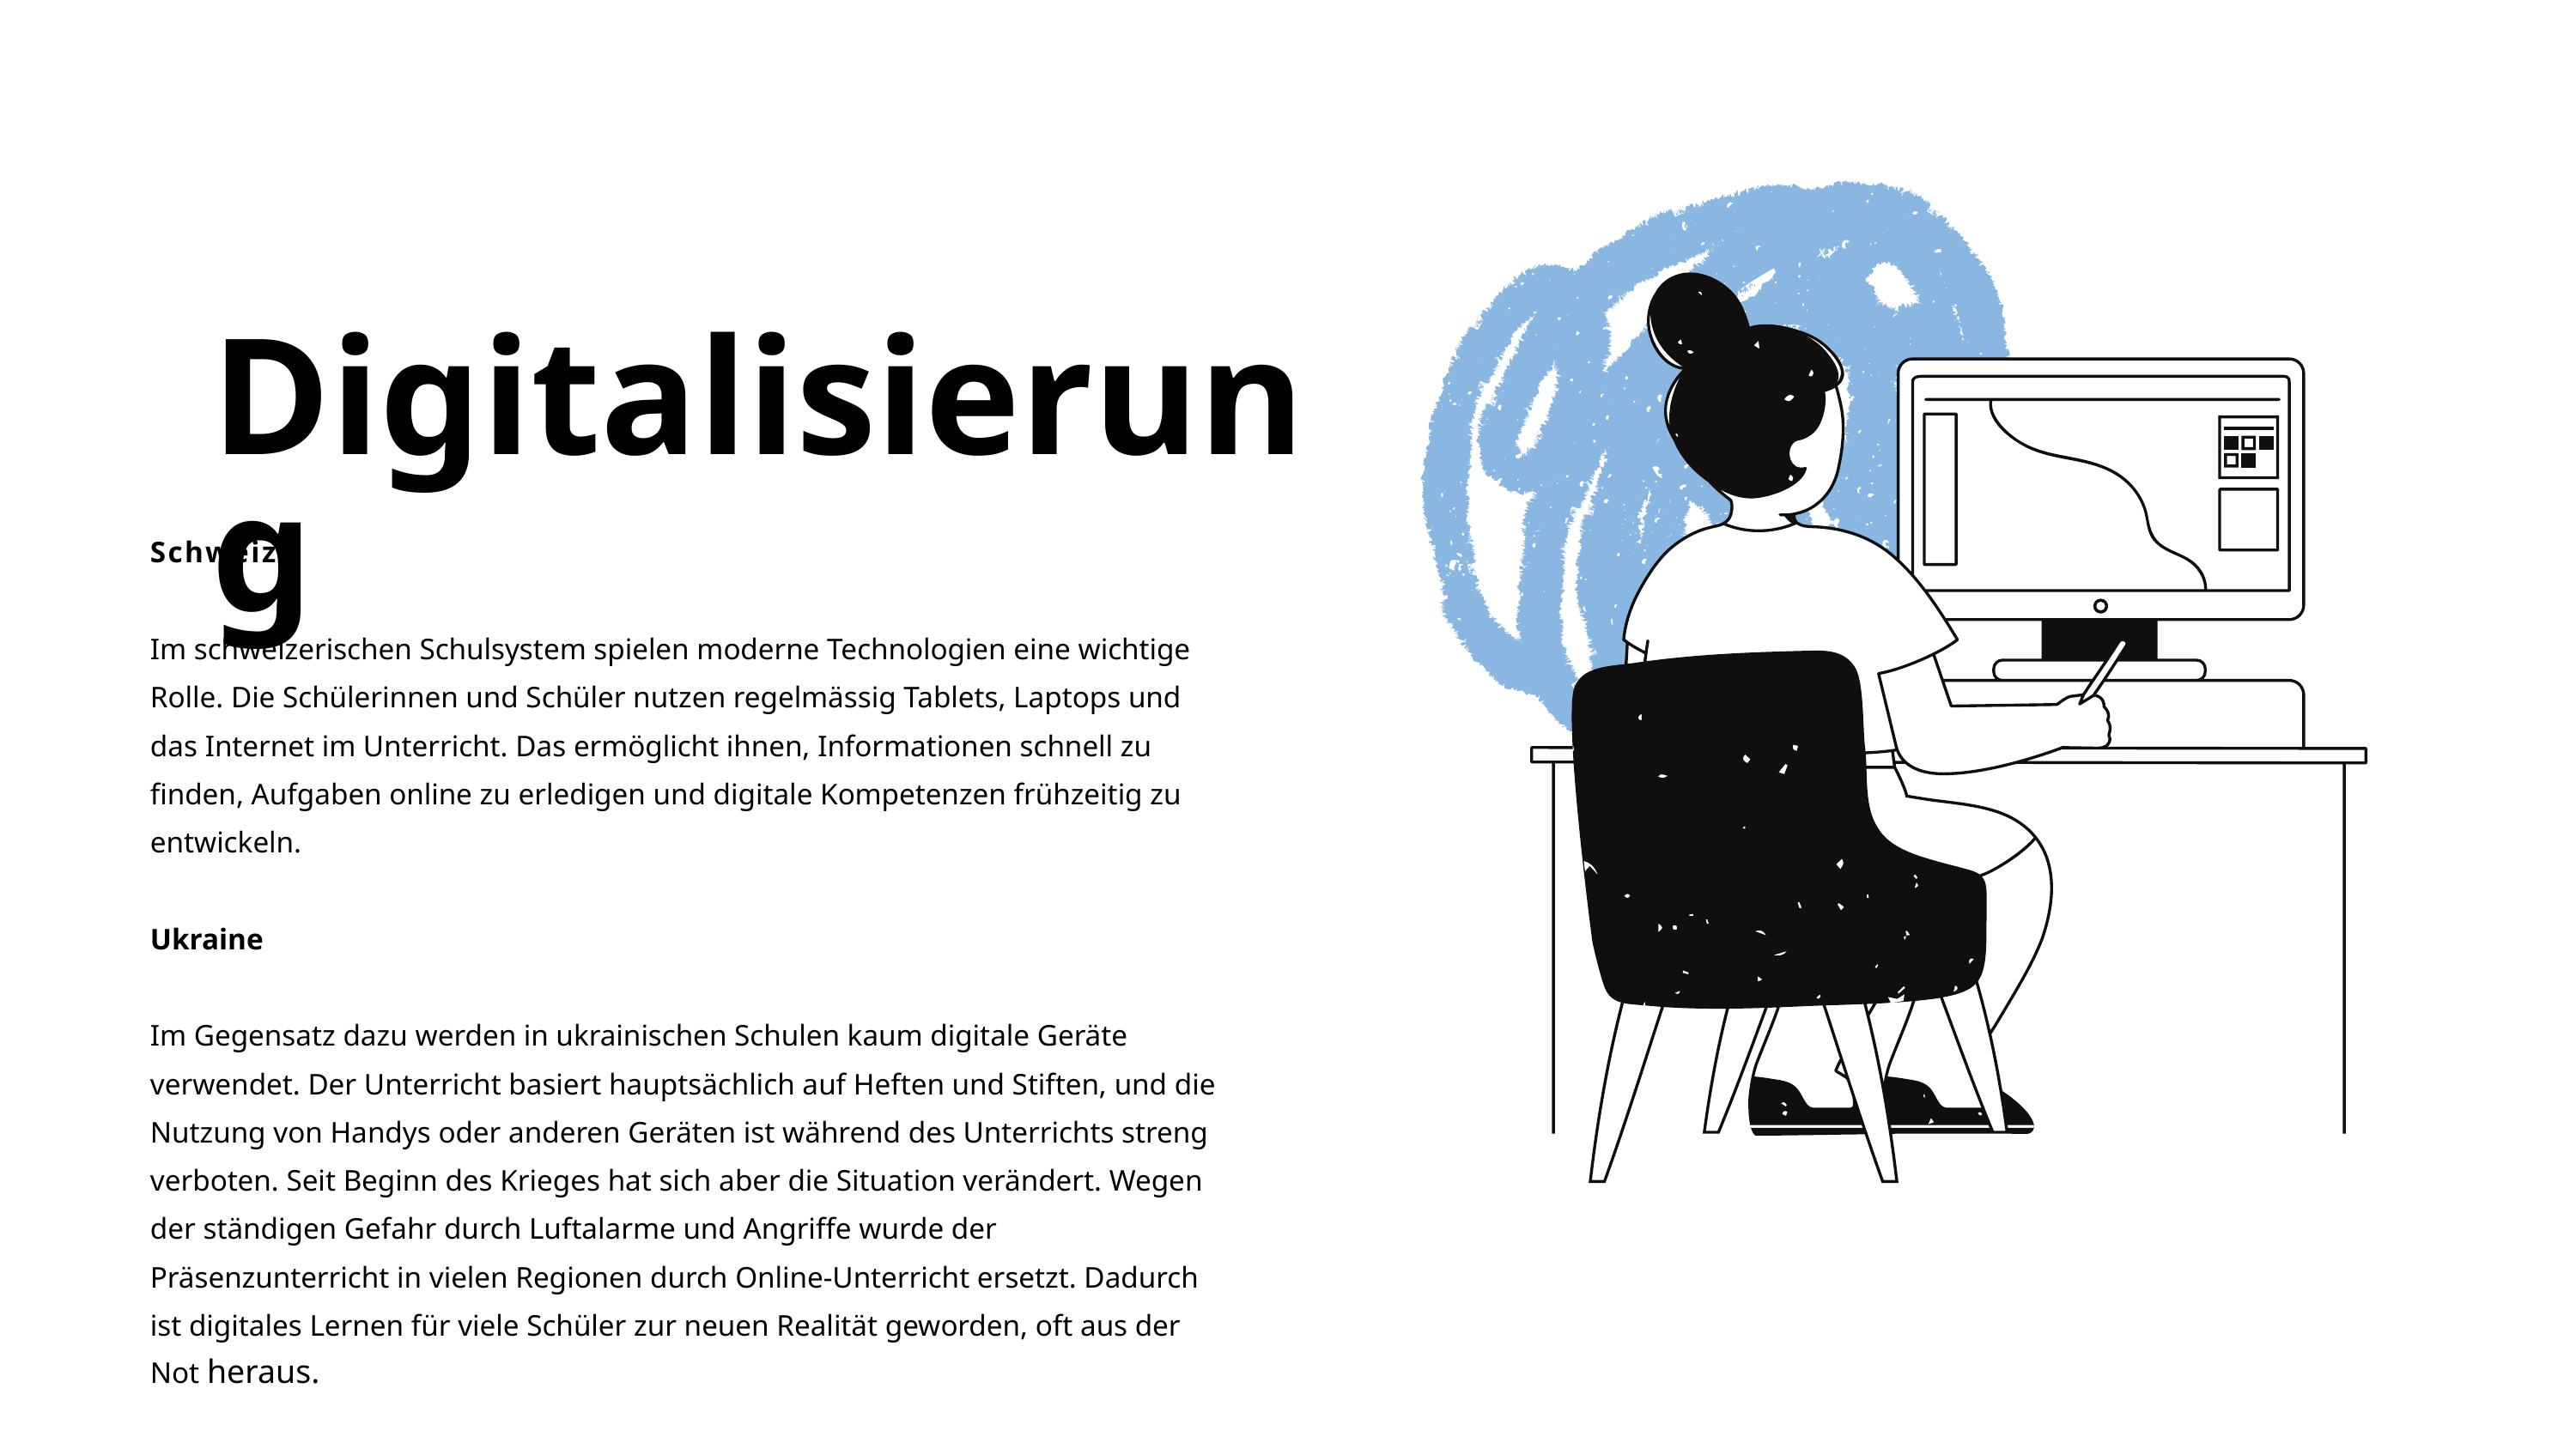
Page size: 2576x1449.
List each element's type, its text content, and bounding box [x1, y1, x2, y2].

text_box Schweiz Im schweizerischen Schulsystem spielen moderne Technologien eine wichtige Rolle. Die Schülerinnen und Schüler nutzen regelmässig Tablets, Laptops und das Internet im Unterricht. Das ermöglicht ihnen, Informationen schnell zu finden, Aufgaben online zu erledigen und digitale Kompetenzen frühzeitig zu entwickeln. Ukraine Im Gegensatz dazu werden in ukrainischen Schulen kaum digitale Geräte verwendet. Der Unterricht basiert hauptsächlich auf Heften und Stiften, und die Nutzung von Handys oder anderen Geräten ist während des Unterrichts streng verboten. Seit Beginn des Krieges hat sich aber die Situation verändert. Wegen der ständigen Gefahr durch Luftalarme und Angriffe wurde der Präsenzunterricht in vielen Regionen durch Online-Unterricht ersetzt. Dadurch ist digitales Lernen für viele Schüler zur neuen Realität geworden, oft aus der Not heraus. [149, 520, 1236, 1348]
text_box [1419, 178, 2369, 1185]
text_box Digitalisierung [211, 330, 1352, 495]
